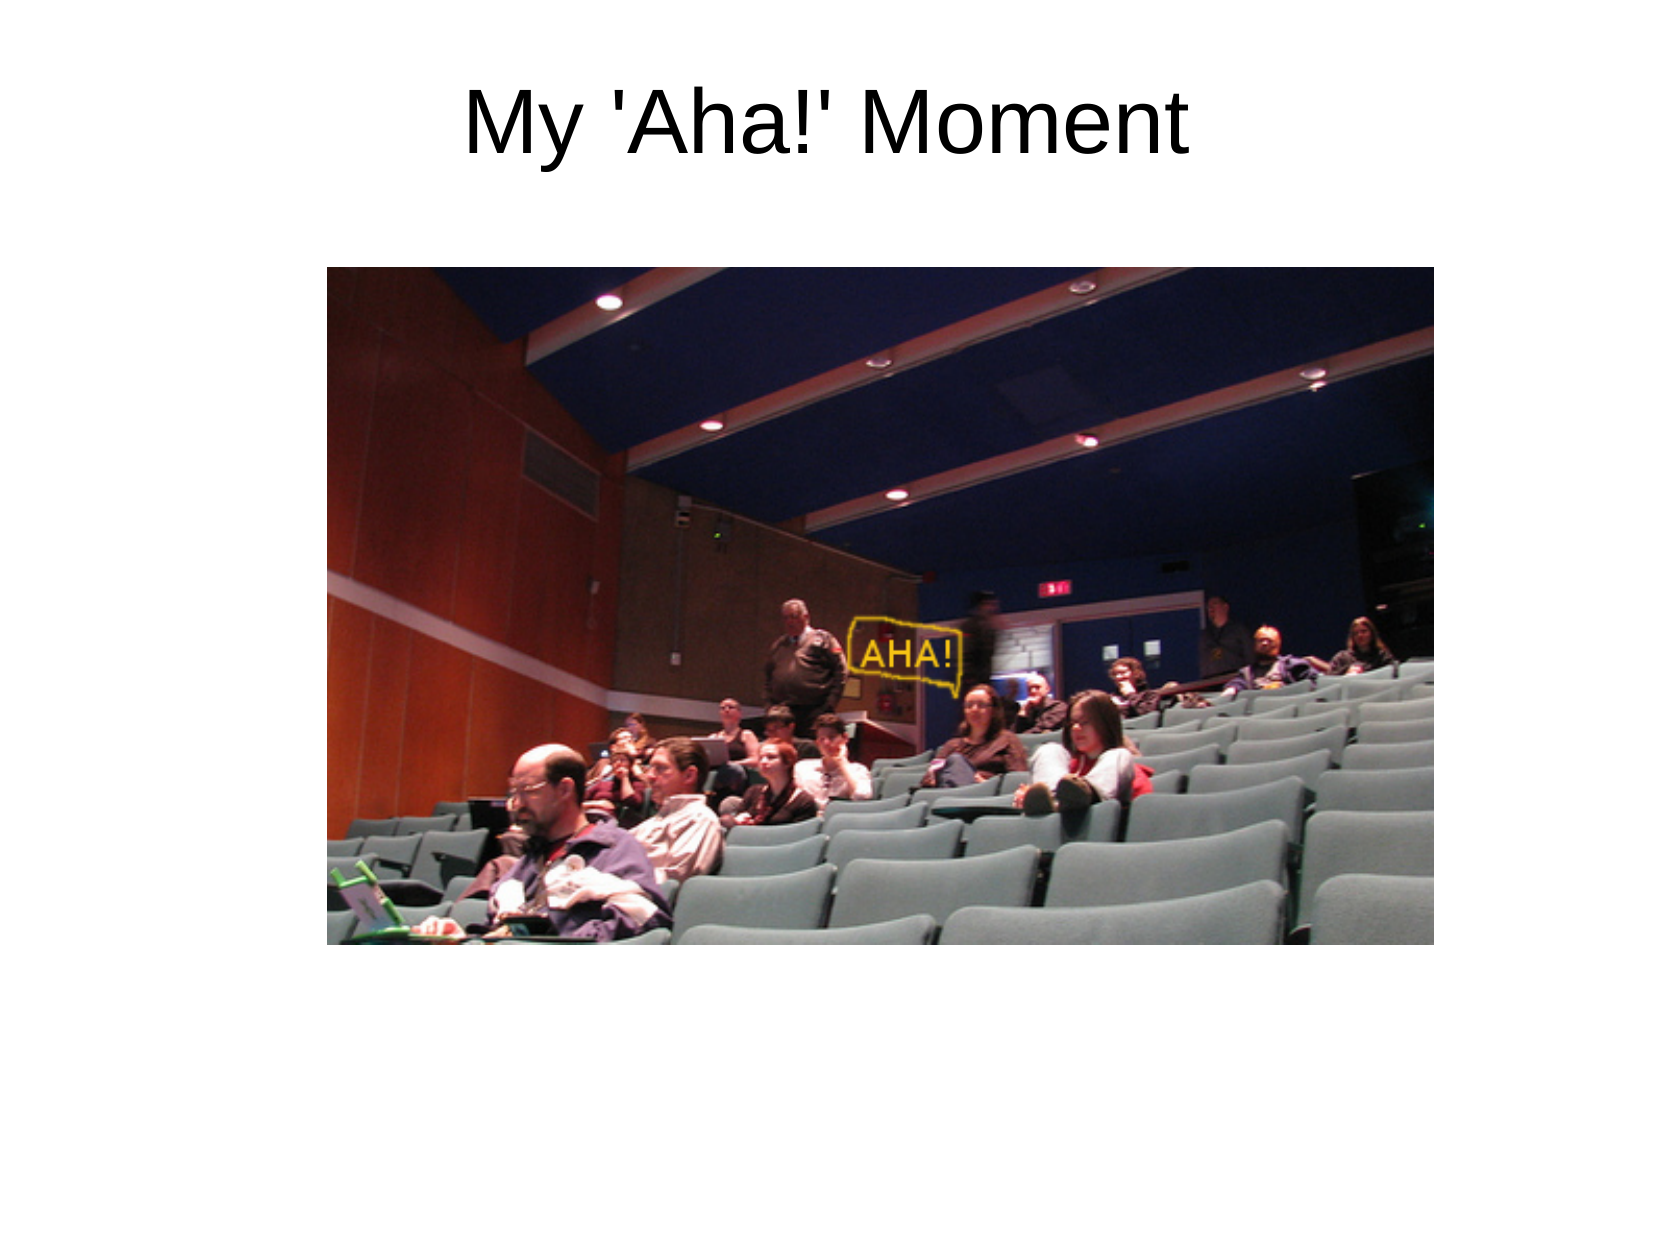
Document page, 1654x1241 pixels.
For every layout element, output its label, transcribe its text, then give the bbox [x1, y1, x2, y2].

picture [327, 267, 1434, 945]
title My 'Aha!' Moment [82, 17, 1571, 226]
